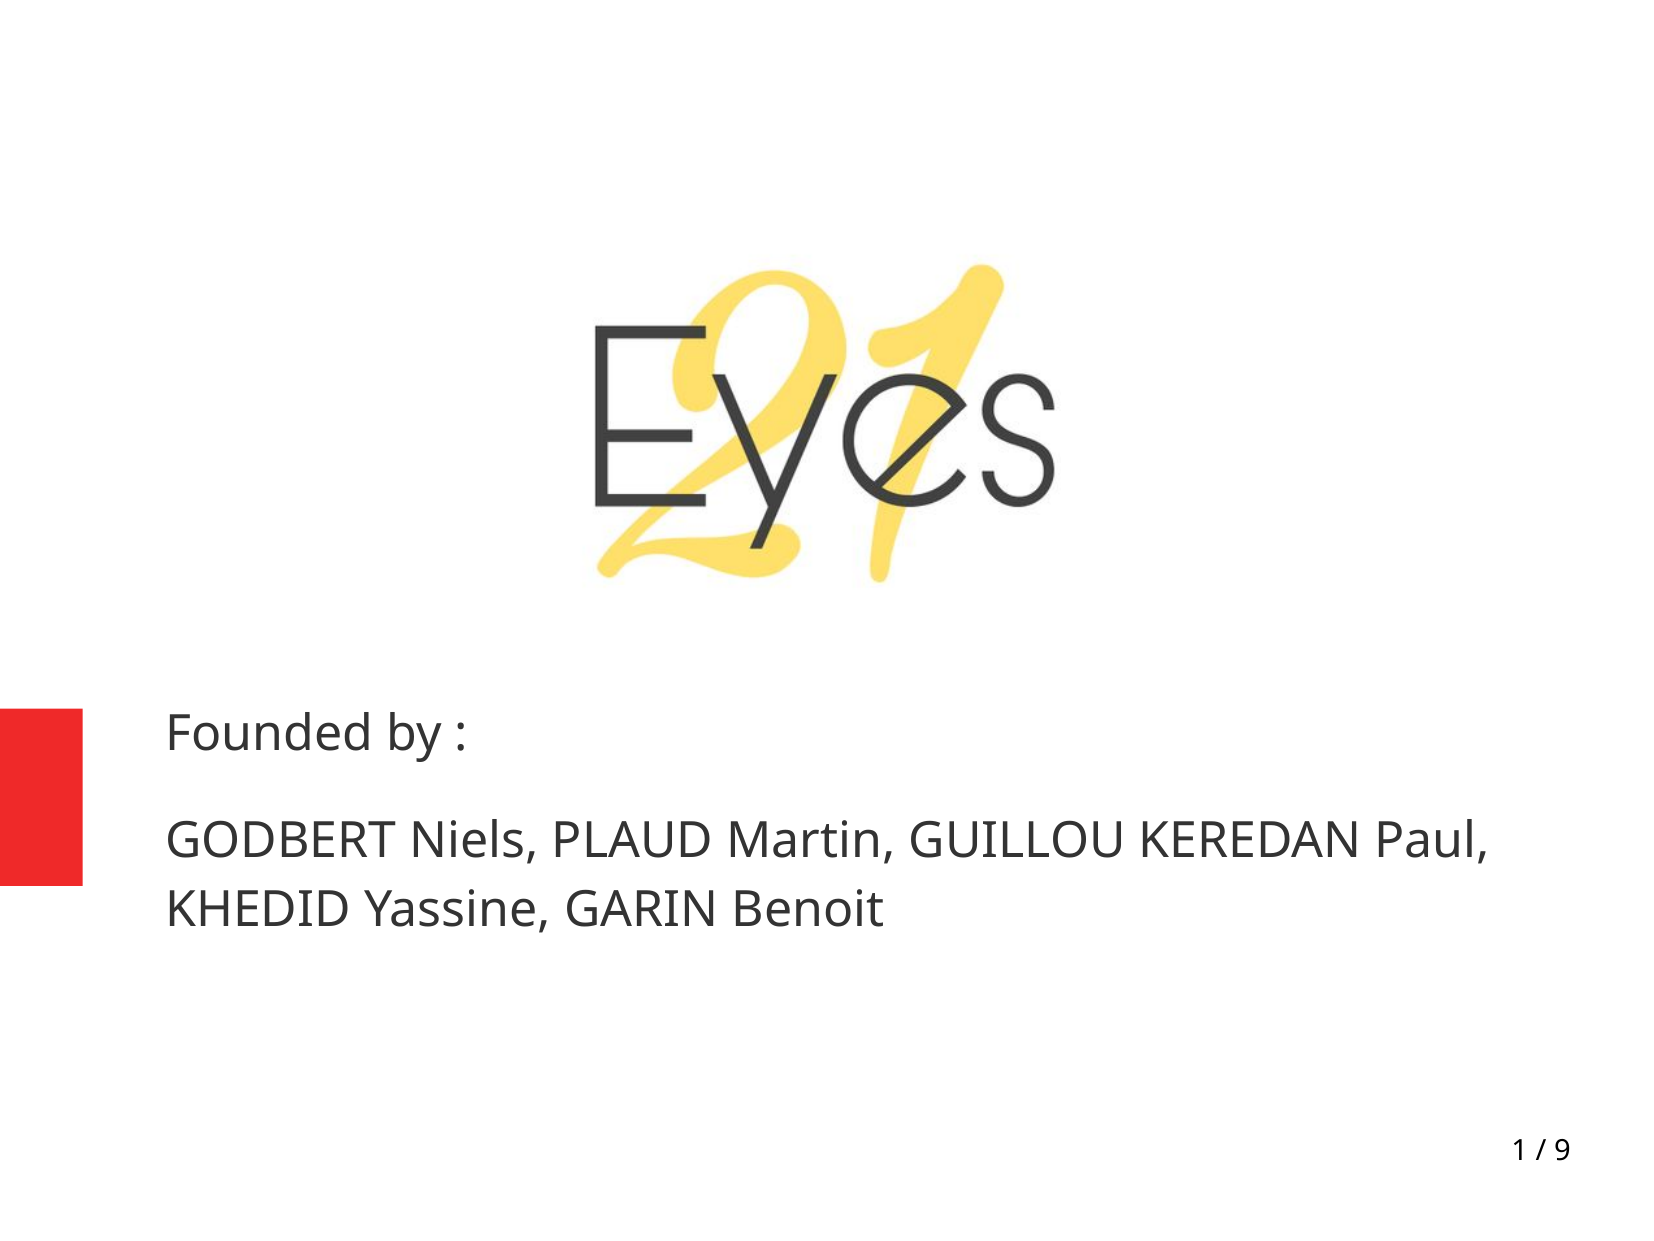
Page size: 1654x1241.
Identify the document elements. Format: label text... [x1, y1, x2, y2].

list Founded by : GODBERT Niels, PLAUD Martin, GUILLOU KEREDAN Paul, KHEDID Yassine, GARIN Benoit [94, 696, 1536, 945]
picture [437, 47, 1217, 696]
